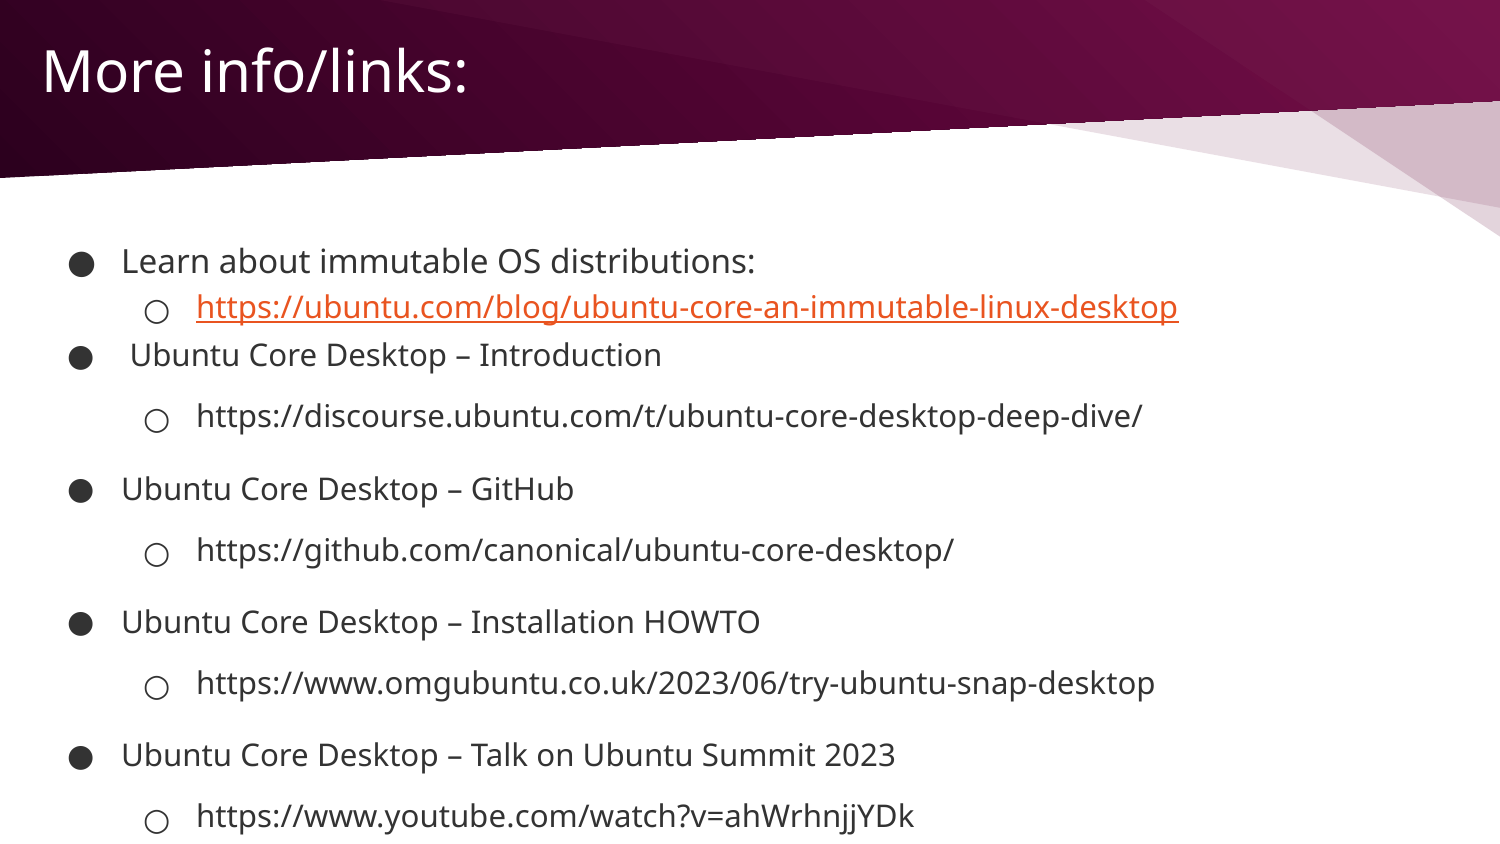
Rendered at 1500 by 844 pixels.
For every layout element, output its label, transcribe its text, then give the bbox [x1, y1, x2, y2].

title More info/links: [41, 5, 1336, 134]
list Learn about immutable OS distributions: https://ubuntu.com/blog/ubuntu-core-an-immutable-linux-desktop Ubuntu Core Desktop – Introduction https://discourse.ubuntu.com/t/ubuntu-core-desktop-deep-dive/ Ubuntu Core Desktop – GitHub https://github.com/canonical/ubuntu-core-desktop/ Ubuntu Core Desktop – Installation HOWTO https://www.omgubuntu.co.uk/2023/06/try-ubuntu-snap-desktop Ubuntu Core Desktop – Talk on Ubuntu Summit 2023 https://www.youtube.com/watch?v=ahWrhnjjYDk [35, 229, 1324, 789]
